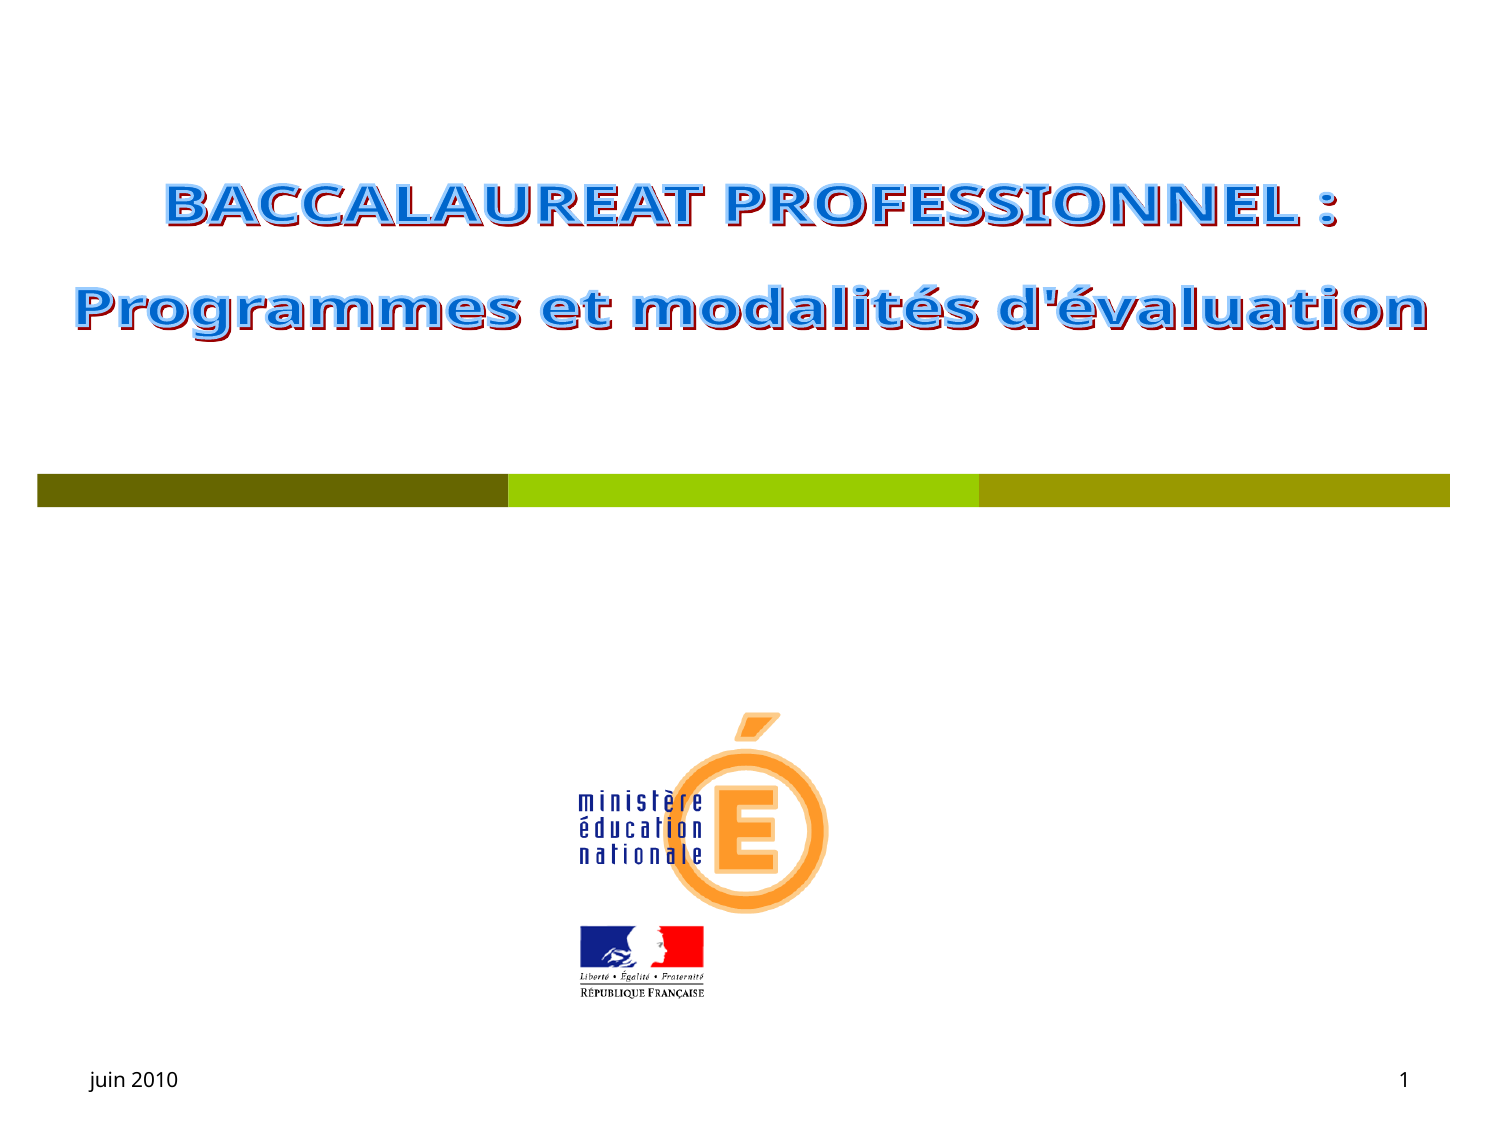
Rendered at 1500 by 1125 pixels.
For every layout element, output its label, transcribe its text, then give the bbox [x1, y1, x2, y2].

text_box BACCALAUREAT PROFESSIONNEL : Programmes et modalités d'évaluation [1111, 185, 1157, 223]
text_box BACCALAUREAT PROFESSIONNEL : Programmes et modalités d'évaluation [259, 184, 298, 223]
text_box BACCALAUREAT PROFESSIONNEL : Programmes et modalités d'évaluation [208, 185, 257, 223]
text_box BACCALAUREAT PROFESSIONNEL : Programmes et modalités d'évaluation [663, 185, 702, 223]
text_box BACCALAUREAT PROFESSIONNEL : Programmes et modalités d'évaluation [1053, 184, 1102, 223]
title [105, 137, 1500, 637]
text_box BACCALAUREAT PROFESSIONNEL : Programmes et modalités d'évaluation [726, 185, 762, 223]
text_box BACCALAUREAT PROFESSIONNEL : Programmes et modalités d'évaluation [633, 296, 693, 326]
text_box BACCALAUREAT PROFESSIONNEL : Programmes et modalités d'évaluation [431, 185, 480, 223]
text_box BACCALAUREAT PROFESSIONNEL : Programmes et modalités d'évaluation [744, 286, 780, 327]
subtitle [53, 637, 1500, 1012]
text_box BACCALAUREAT PROFESSIONNEL : Programmes et modalités d'évaluation [815, 184, 863, 223]
text_box BACCALAUREAT PROFESSIONNEL : Programmes et modalités d'évaluation [343, 185, 392, 223]
text_box BACCALAUREAT PROFESSIONNEL : Programmes et modalités d'évaluation [302, 184, 341, 223]
text_box BACCALAUREAT PROFESSIONNEL : Programmes et modalités d'évaluation [998, 286, 1035, 327]
text_box BACCALAUREAT PROFESSIONNEL : Programmes et modalités d'évaluation [618, 185, 667, 223]
text_box BACCALAUREAT PROFESSIONNEL : Programmes et modalités d'évaluation [380, 296, 439, 326]
text_box BACCALAUREAT PROFESSIONNEL : Programmes et modalités d'évaluation [76, 288, 112, 326]
picture [560, 704, 834, 1007]
text_box BACCALAUREAT PROFESSIONNEL : Programmes et modalités d'évaluation [167, 185, 205, 223]
text_box BACCALAUREAT PROFESSIONNEL : Programmes et modalités d'évaluation [311, 296, 370, 326]
text_box BACCALAUREAT PROFESSIONNEL : Programmes et modalités d'évaluation [986, 184, 1020, 223]
text_box BACCALAUREAT PROFESSIONNEL : Programmes et modalités d'évaluation [771, 185, 812, 223]
text_box BACCALAUREAT PROFESSIONNEL : Programmes et modalités d'évaluation [538, 185, 580, 223]
text_box BACCALAUREAT PROFESSIONNEL : Programmes et modalités d'évaluation [1168, 185, 1214, 223]
text_box BACCALAUREAT PROFESSIONNEL : Programmes et modalités d'évaluation [485, 185, 527, 223]
text_box BACCALAUREAT PROFESSIONNEL : Programmes et modalités d'évaluation [191, 296, 228, 339]
